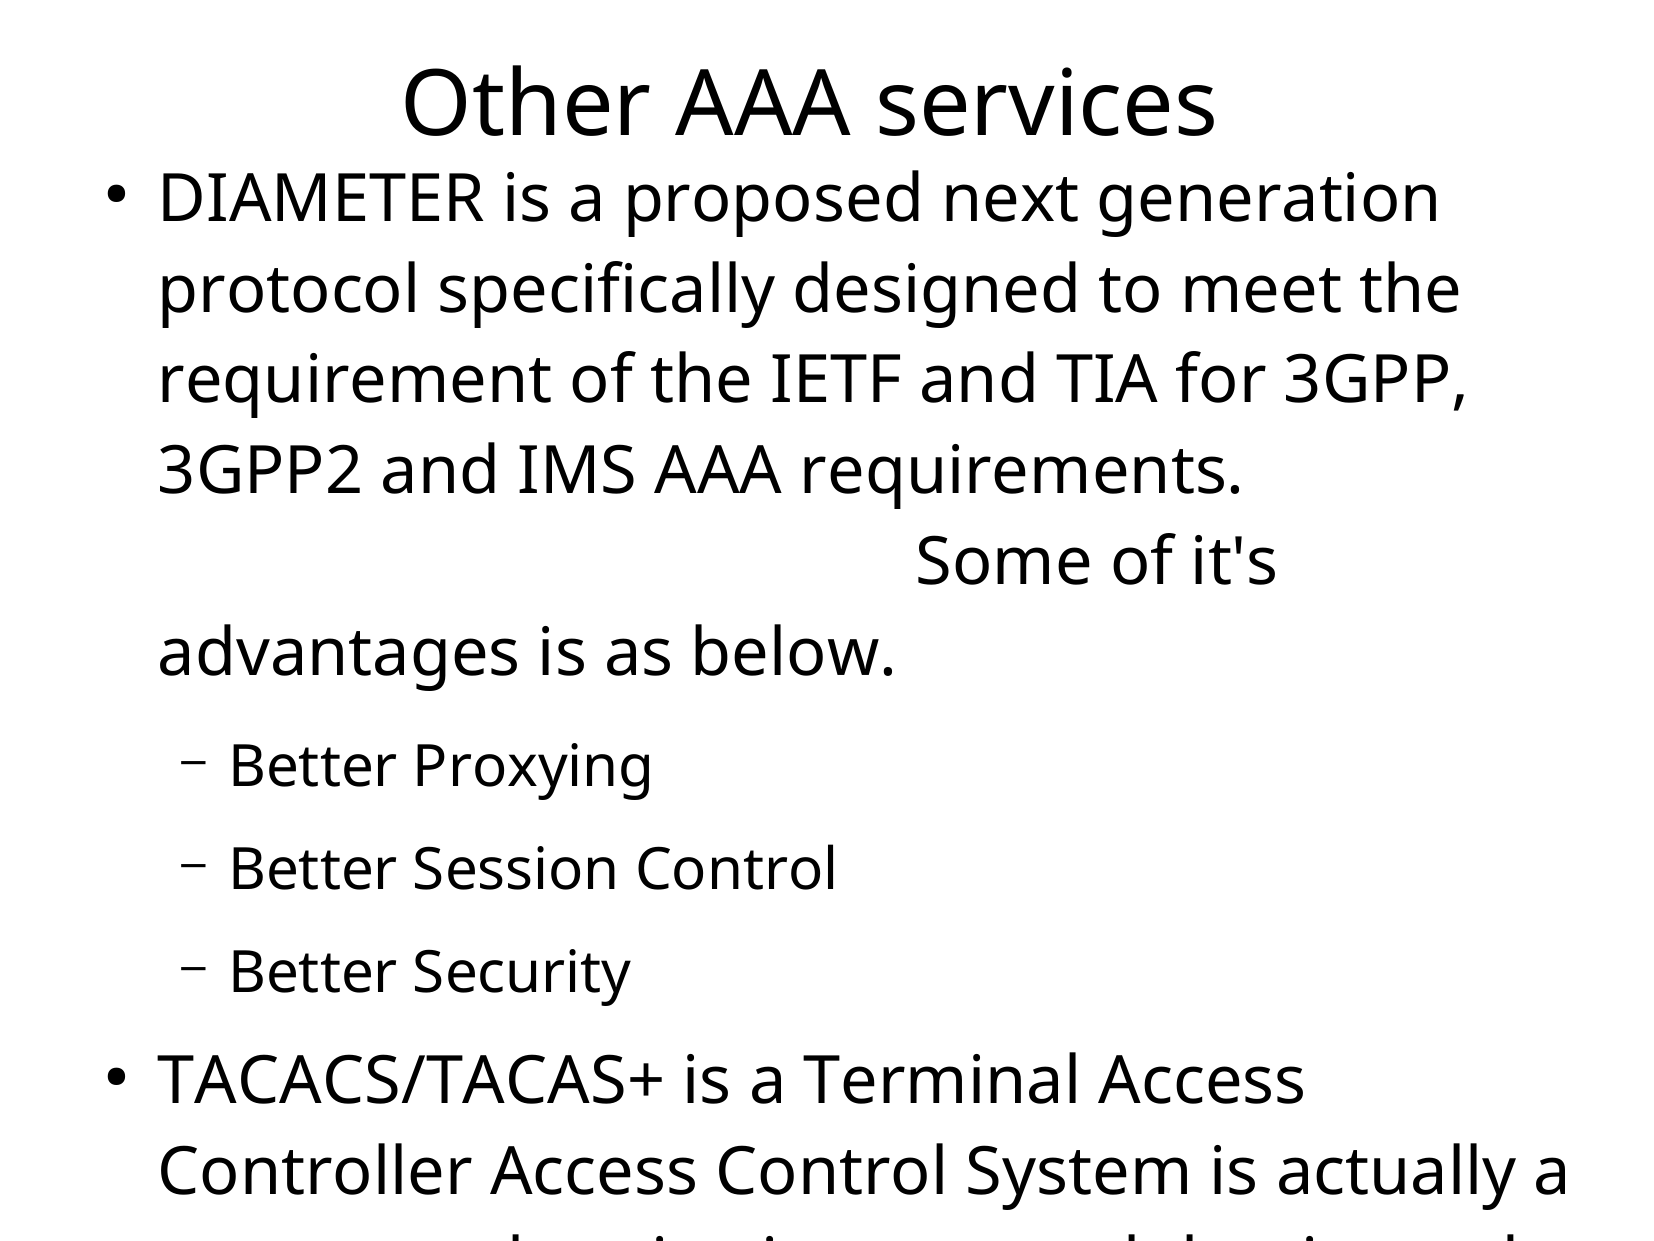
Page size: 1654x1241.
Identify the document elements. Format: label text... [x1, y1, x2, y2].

list DIAMETER is a proposed next generation protocol specifically designed to meet the requirement of the IETF and TIA for 3GPP, 3GPP2 and IMS AAA requirements. Some of it's advantages is as below. Better Proxying Better Session Control Better Security TACACS/TACAS+ is a Terminal Access Controller Access Control System is actually a remote authentication protocol that is used to communicate with an authentication server commonly used in unix networks. [86, 150, 1576, 1188]
title Other AAA services [82, 48, 1538, 151]
